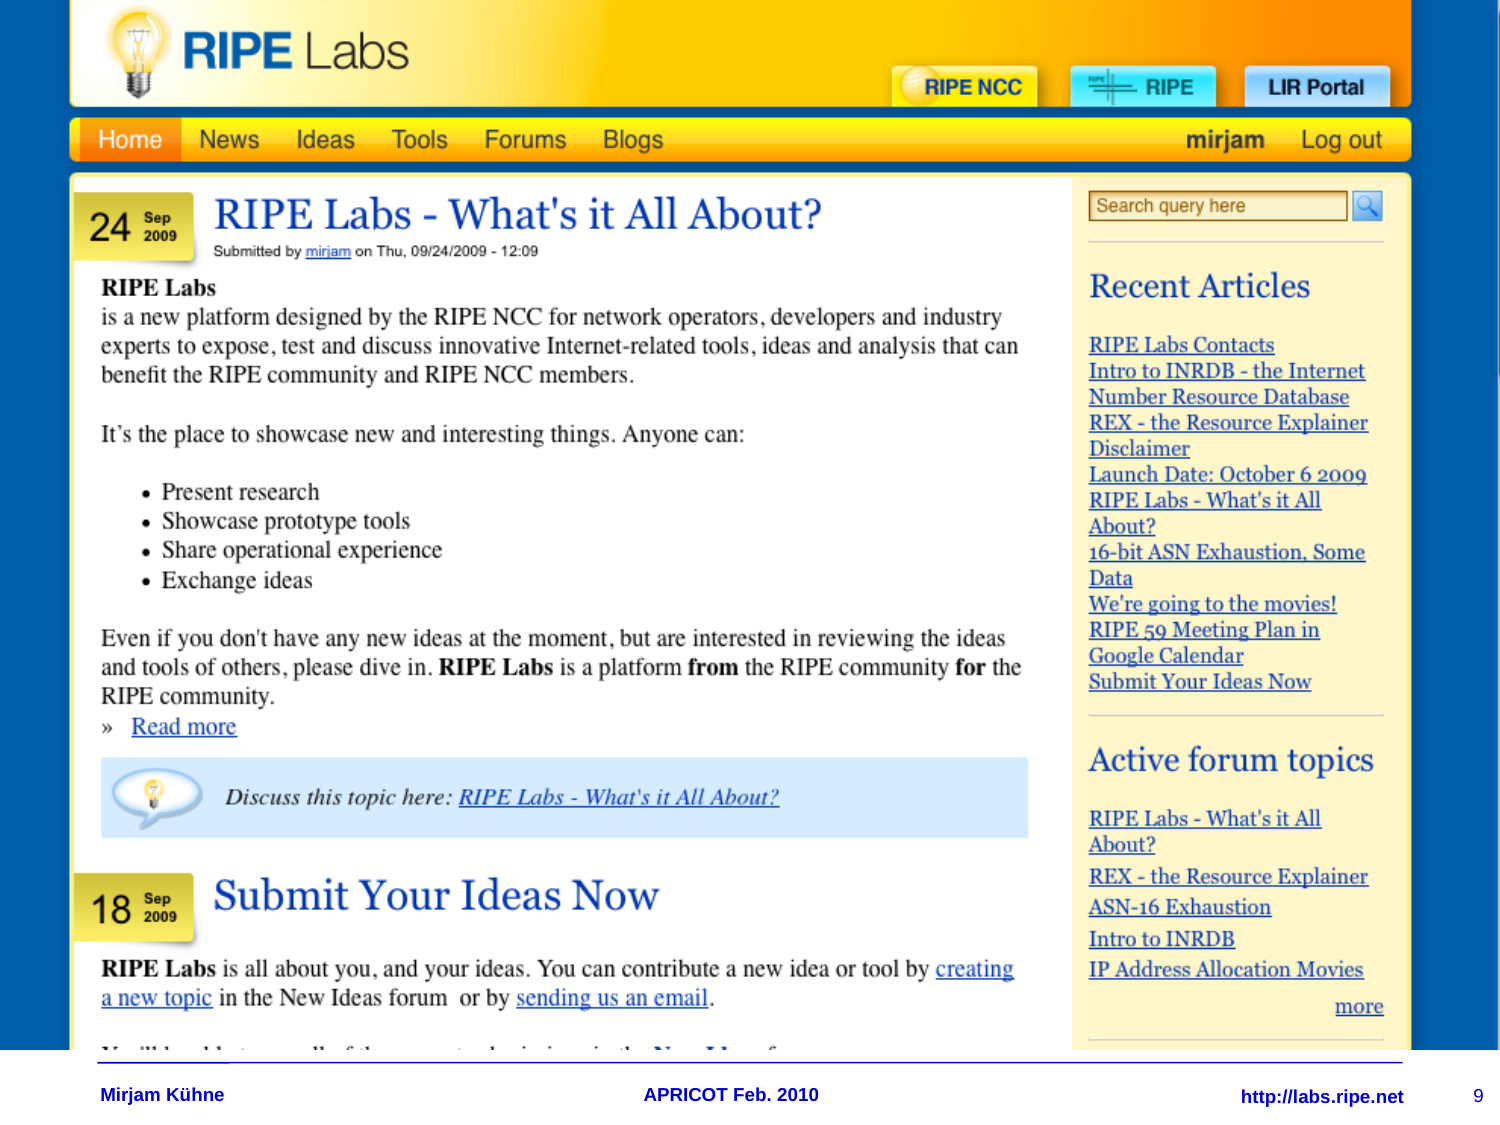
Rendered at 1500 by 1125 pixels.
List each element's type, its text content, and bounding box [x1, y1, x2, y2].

list [64, 1051, 1438, 1066]
text_box Mirjam Kühne [85, 1074, 488, 1114]
text_box APRICOT Feb. 2010 [512, 1074, 951, 1113]
picture [0, 0, 1500, 1051]
text_box <number> [1430, 1075, 1499, 1114]
